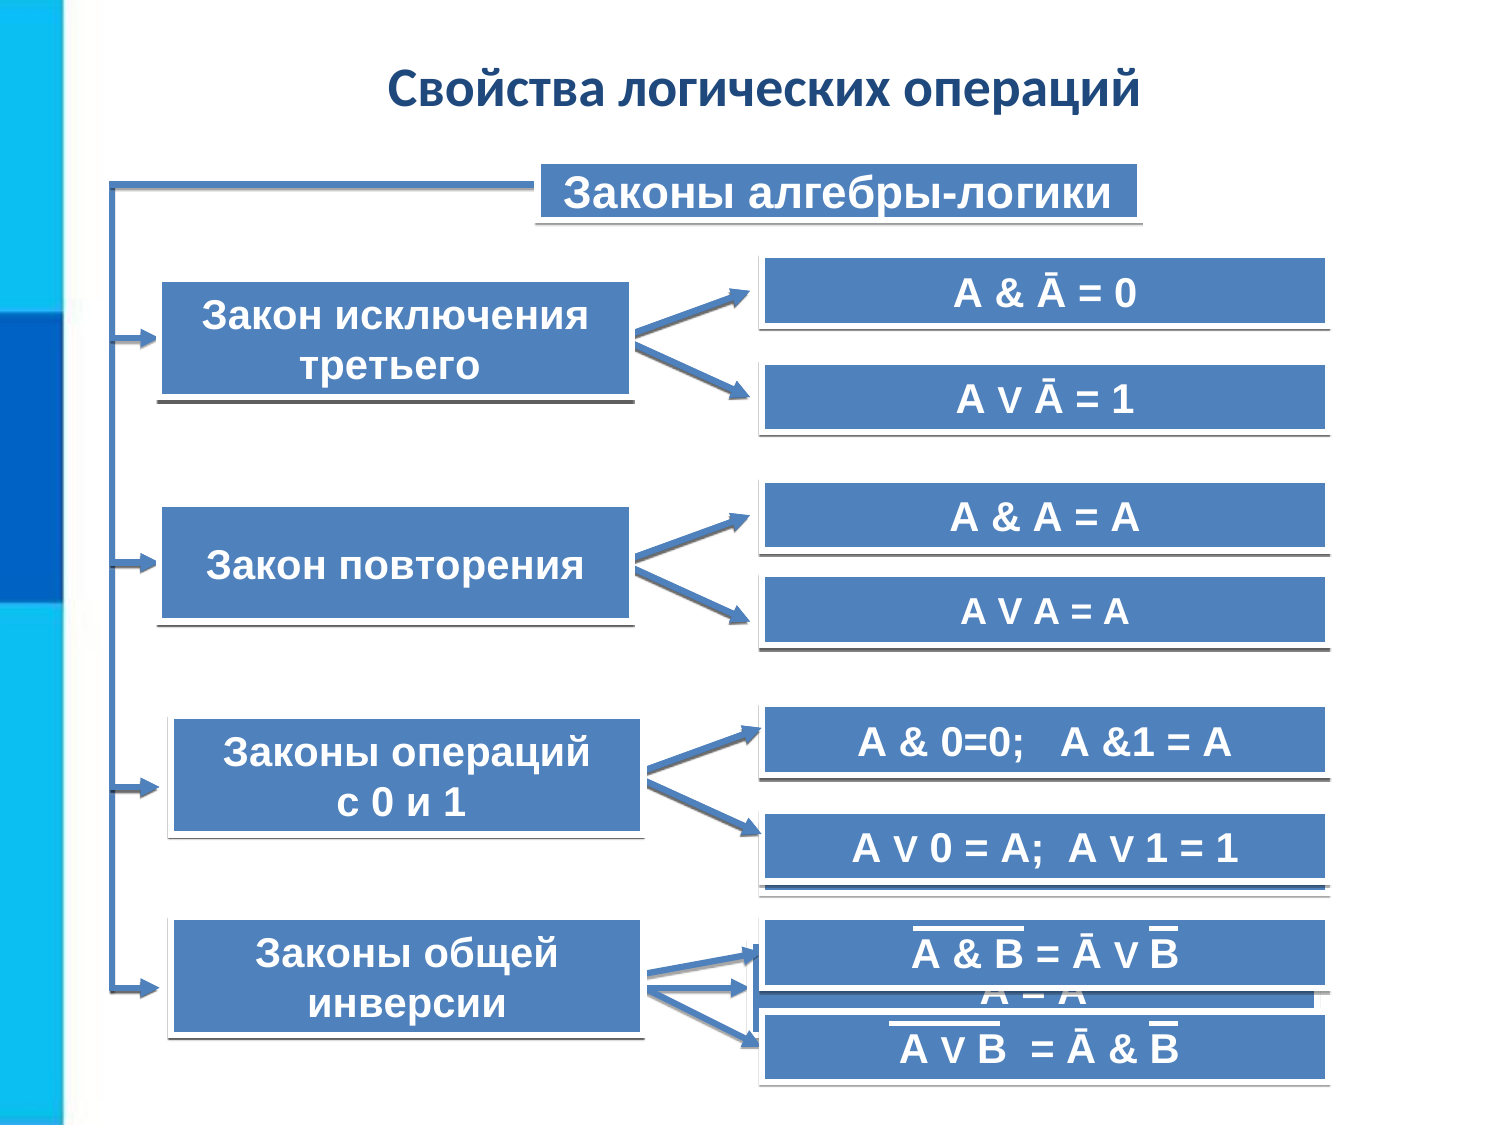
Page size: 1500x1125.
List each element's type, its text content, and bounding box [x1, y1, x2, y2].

text_box Законы операций с 0 и 1 [171, 716, 644, 835]
text_box A V A = A [761, 574, 1329, 646]
text_box Свойства логических операций [76, 42, 1453, 126]
text_box AV(B&C) = (AVB)&(AVC) [761, 882, 1329, 894]
text_box Закон исключения третьего [159, 278, 632, 398]
text_box Ā = A [750, 940, 761, 951]
text_box A V B = Ā & B [761, 1011, 1329, 1083]
picture [0, 0, 1500, 1125]
text_box Закон повторения [159, 503, 632, 622]
text_box A V Ā = 1 [761, 361, 1329, 433]
text_box A & B = Ā V B [761, 916, 1329, 988]
text_box Ā = A [750, 957, 1317, 1035]
text_box Законы алгебры-логики [537, 160, 1140, 220]
text_box Законы общей инверсии [171, 916, 644, 1036]
text_box A & 0=0; A &1 = A [761, 704, 1329, 775]
text_box A V 0 = A; A V 1 = 1 [761, 810, 1329, 882]
text_box A & Ā = 0 [761, 255, 1329, 326]
text_box A & A = A [761, 479, 1329, 551]
